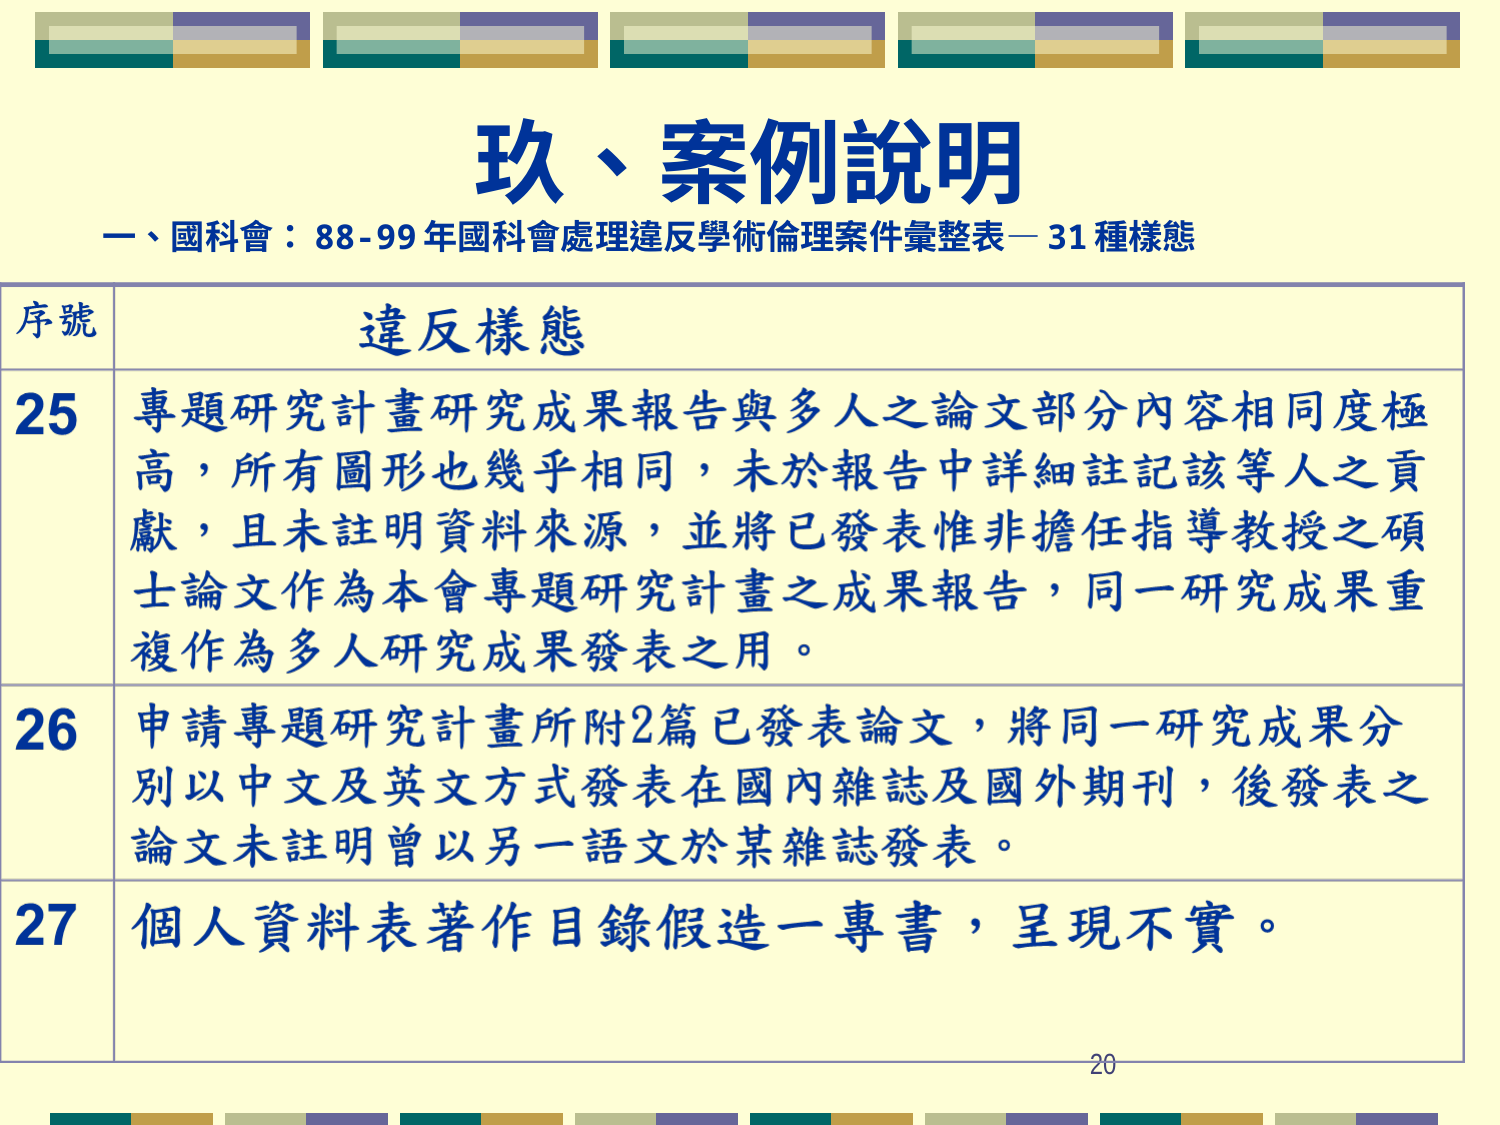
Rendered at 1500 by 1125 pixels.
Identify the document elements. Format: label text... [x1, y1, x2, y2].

list 一、國科會：88-99年國科會處理違反學術倫理案件彙整表—31種樣態 [41, 208, 1376, 275]
text_box 玖、案例說明 [113, 97, 1388, 220]
picture [0, 275, 1465, 1063]
text_box [1074, 1063, 1388, 1088]
